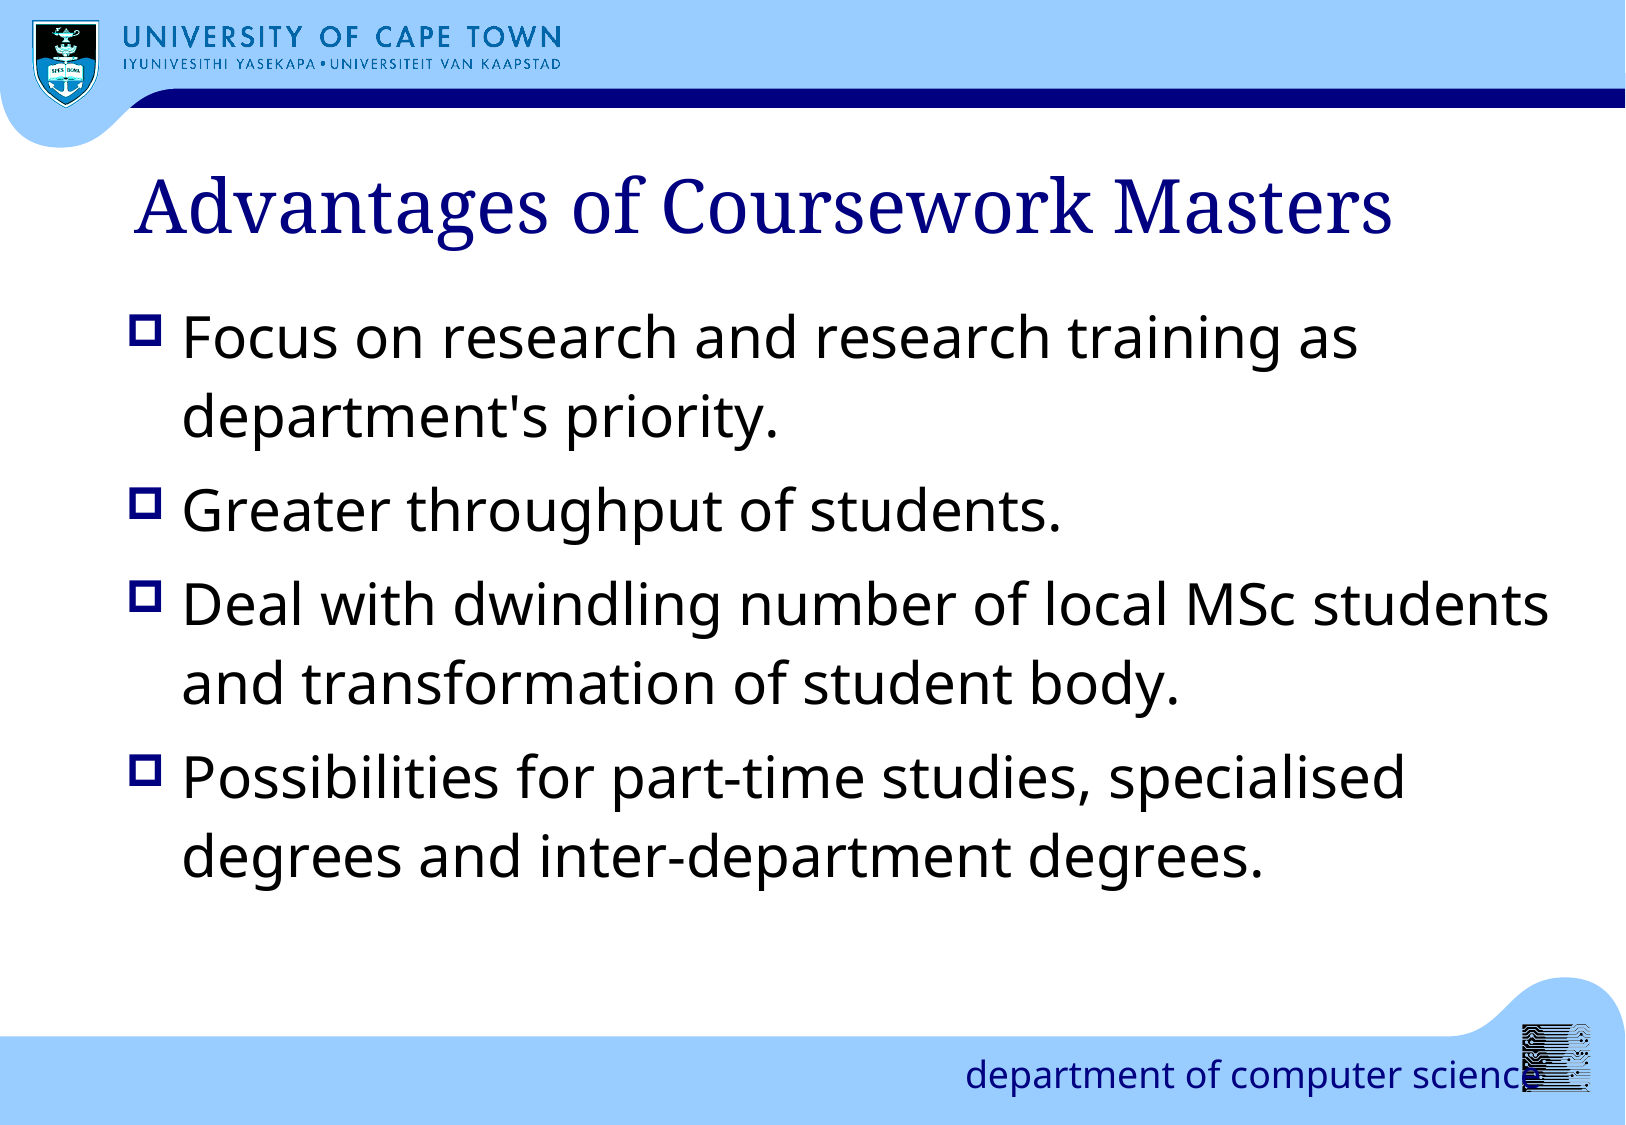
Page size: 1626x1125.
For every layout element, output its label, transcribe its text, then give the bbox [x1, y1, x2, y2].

title Advantages of Coursework Masters [134, 140, 1571, 268]
picture [120, 23, 563, 71]
list Focus on research and research training as department's priority. Greater throughput of students. Deal with dwindling number of local MSc students and transformation of student body. Possibilities for part-time studies, specialised degrees and inter-department degrees. [125, 296, 1570, 1039]
picture [1522, 1024, 1591, 1092]
picture [32, 20, 100, 109]
picture [1526, 1070, 1536, 1076]
